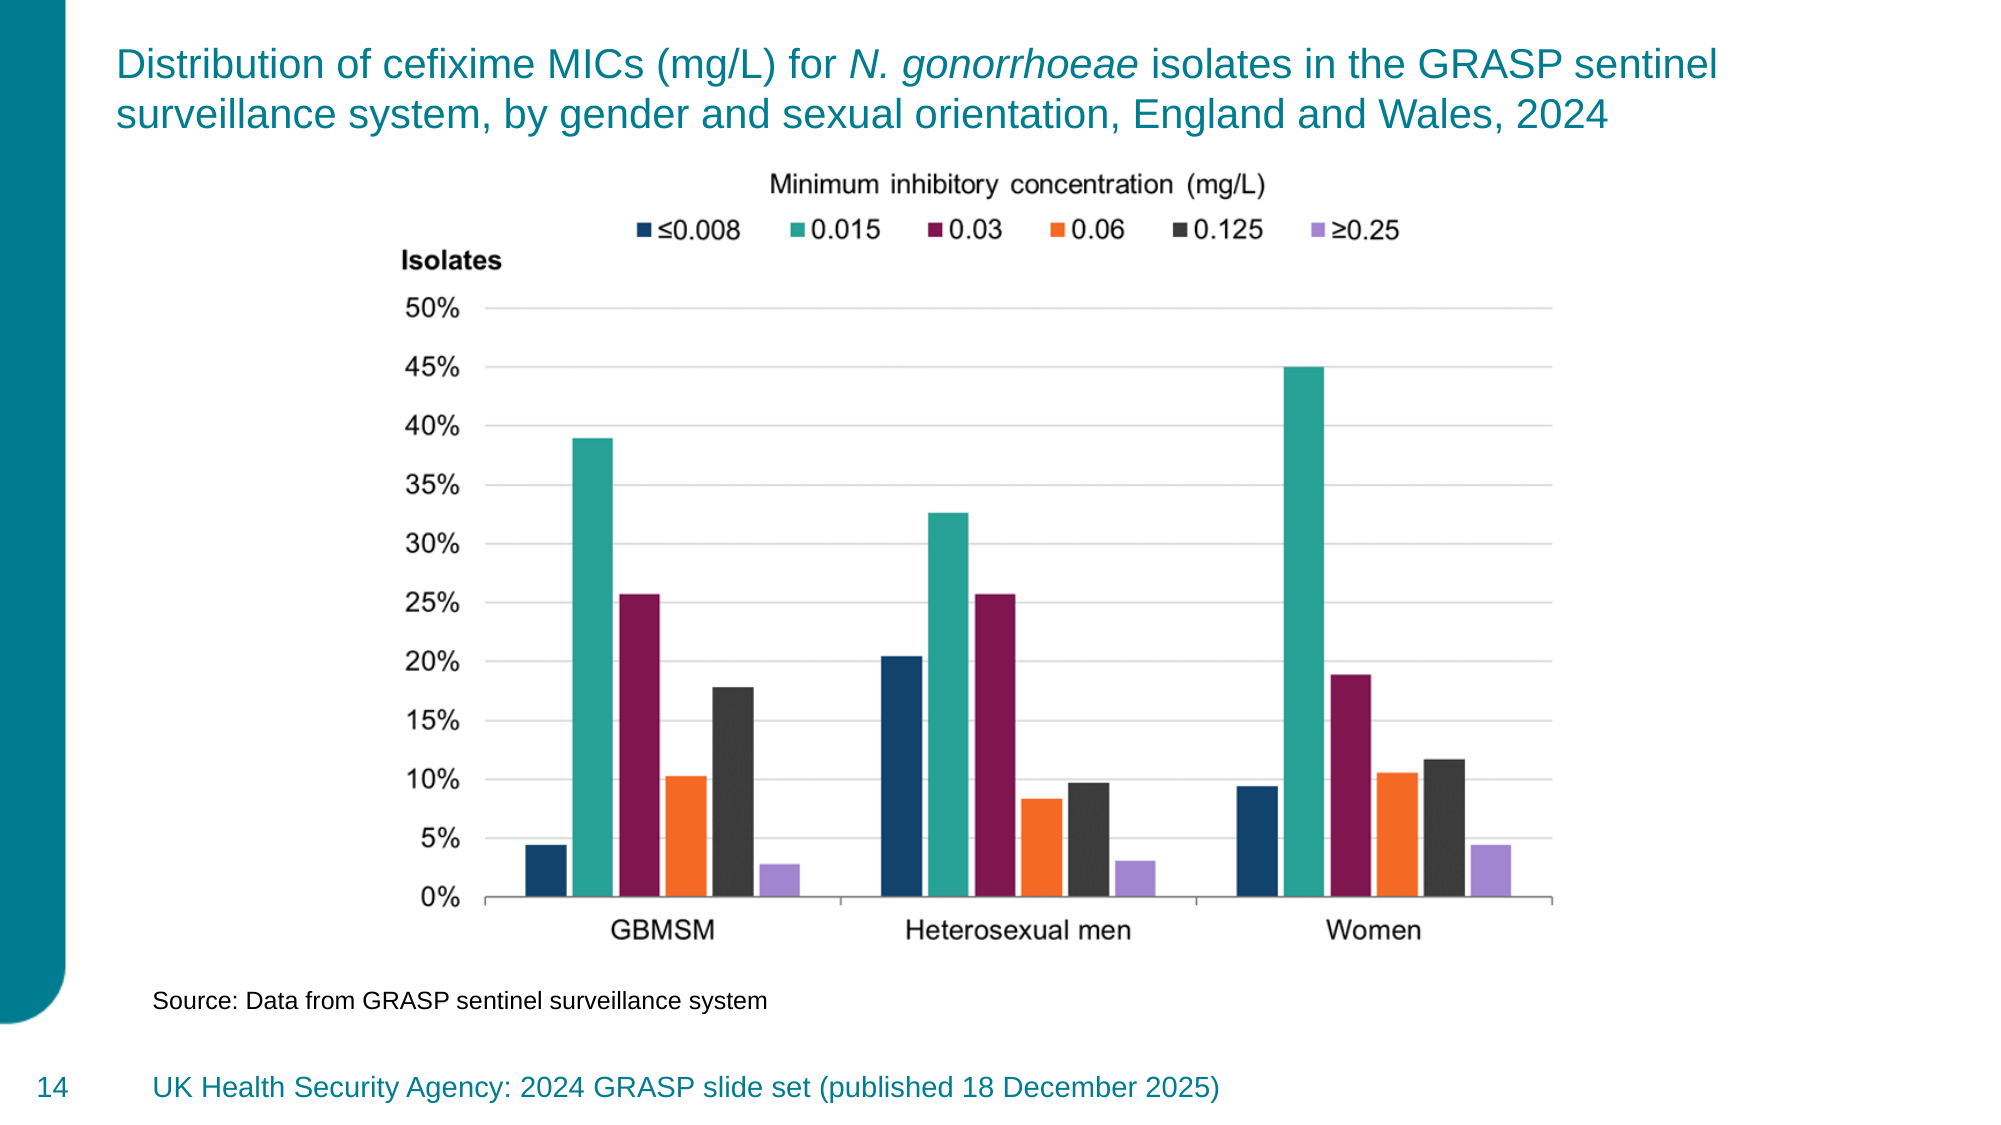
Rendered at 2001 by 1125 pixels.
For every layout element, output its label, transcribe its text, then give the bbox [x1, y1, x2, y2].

picture [388, 154, 1569, 964]
title Distribution of cefixime MICs (mg/L) for N. gonorrhoeae isolates in the GRASP sentinel surveillance system, by gender and sexual orientation, England and Wales, 2024 [101, 29, 1926, 147]
text_box UK Health Security Agency: 2024 GRASP slide set (published 18 December 2025) [137, 1056, 1780, 1116]
text_box Source: Data from GRASP sentinel surveillance system [137, 976, 1138, 1023]
text_box [21, 1056, 120, 1117]
